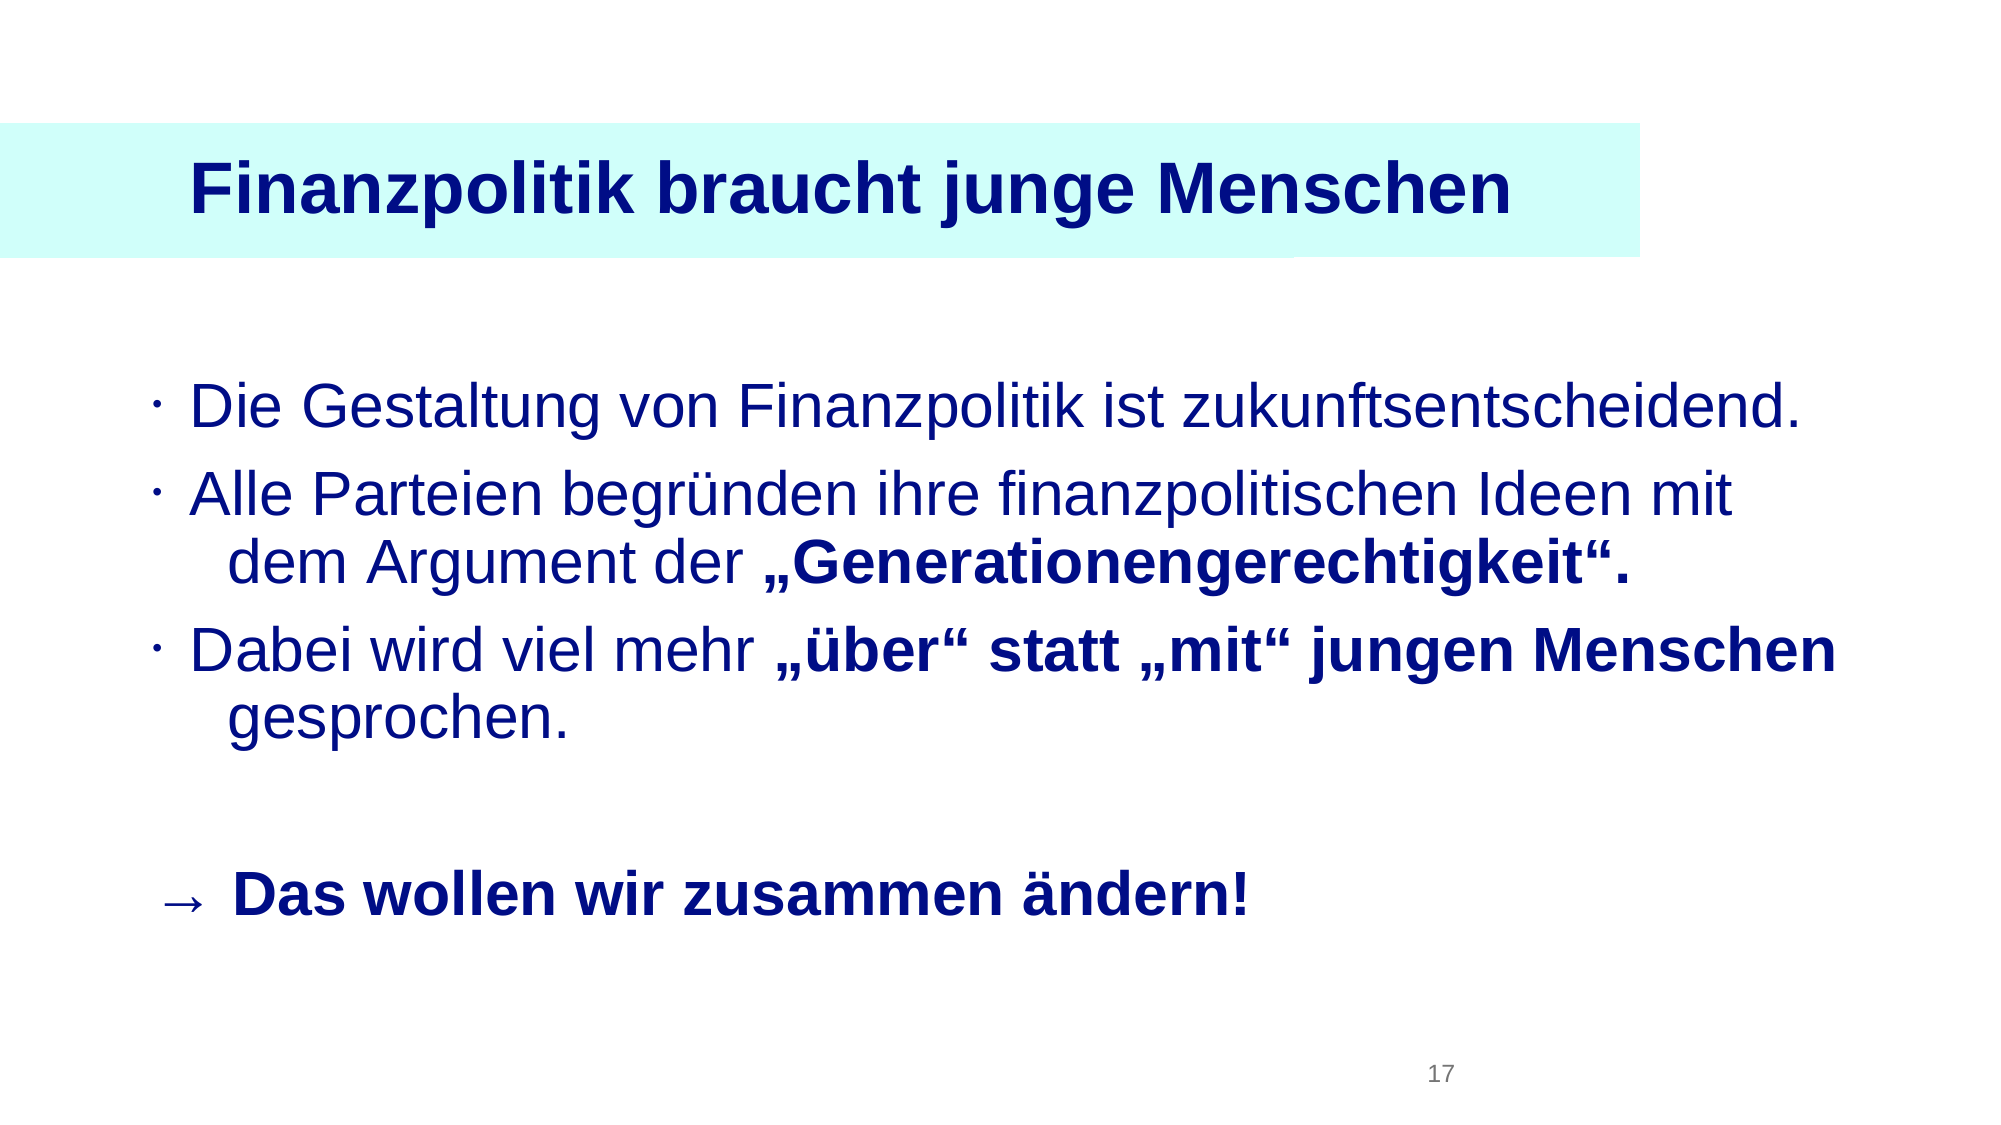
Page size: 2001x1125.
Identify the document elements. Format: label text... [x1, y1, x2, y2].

list Finanzpolitik braucht junge Menschen [137, 125, 2000, 254]
text_box [0, 123, 1640, 257]
list Die Gestaltung von Finanzpolitik ist zukunftsentscheidend. Alle Parteien begründen ihre finanzpolitischen Ideen mit dem Argument der „Generationengerechtigkeit“. Dabei wird viel mehr „über“ statt „mit“ jungen Menschen gesprochen. → Das wollen wir zusammen ändern! [137, 365, 1863, 1080]
